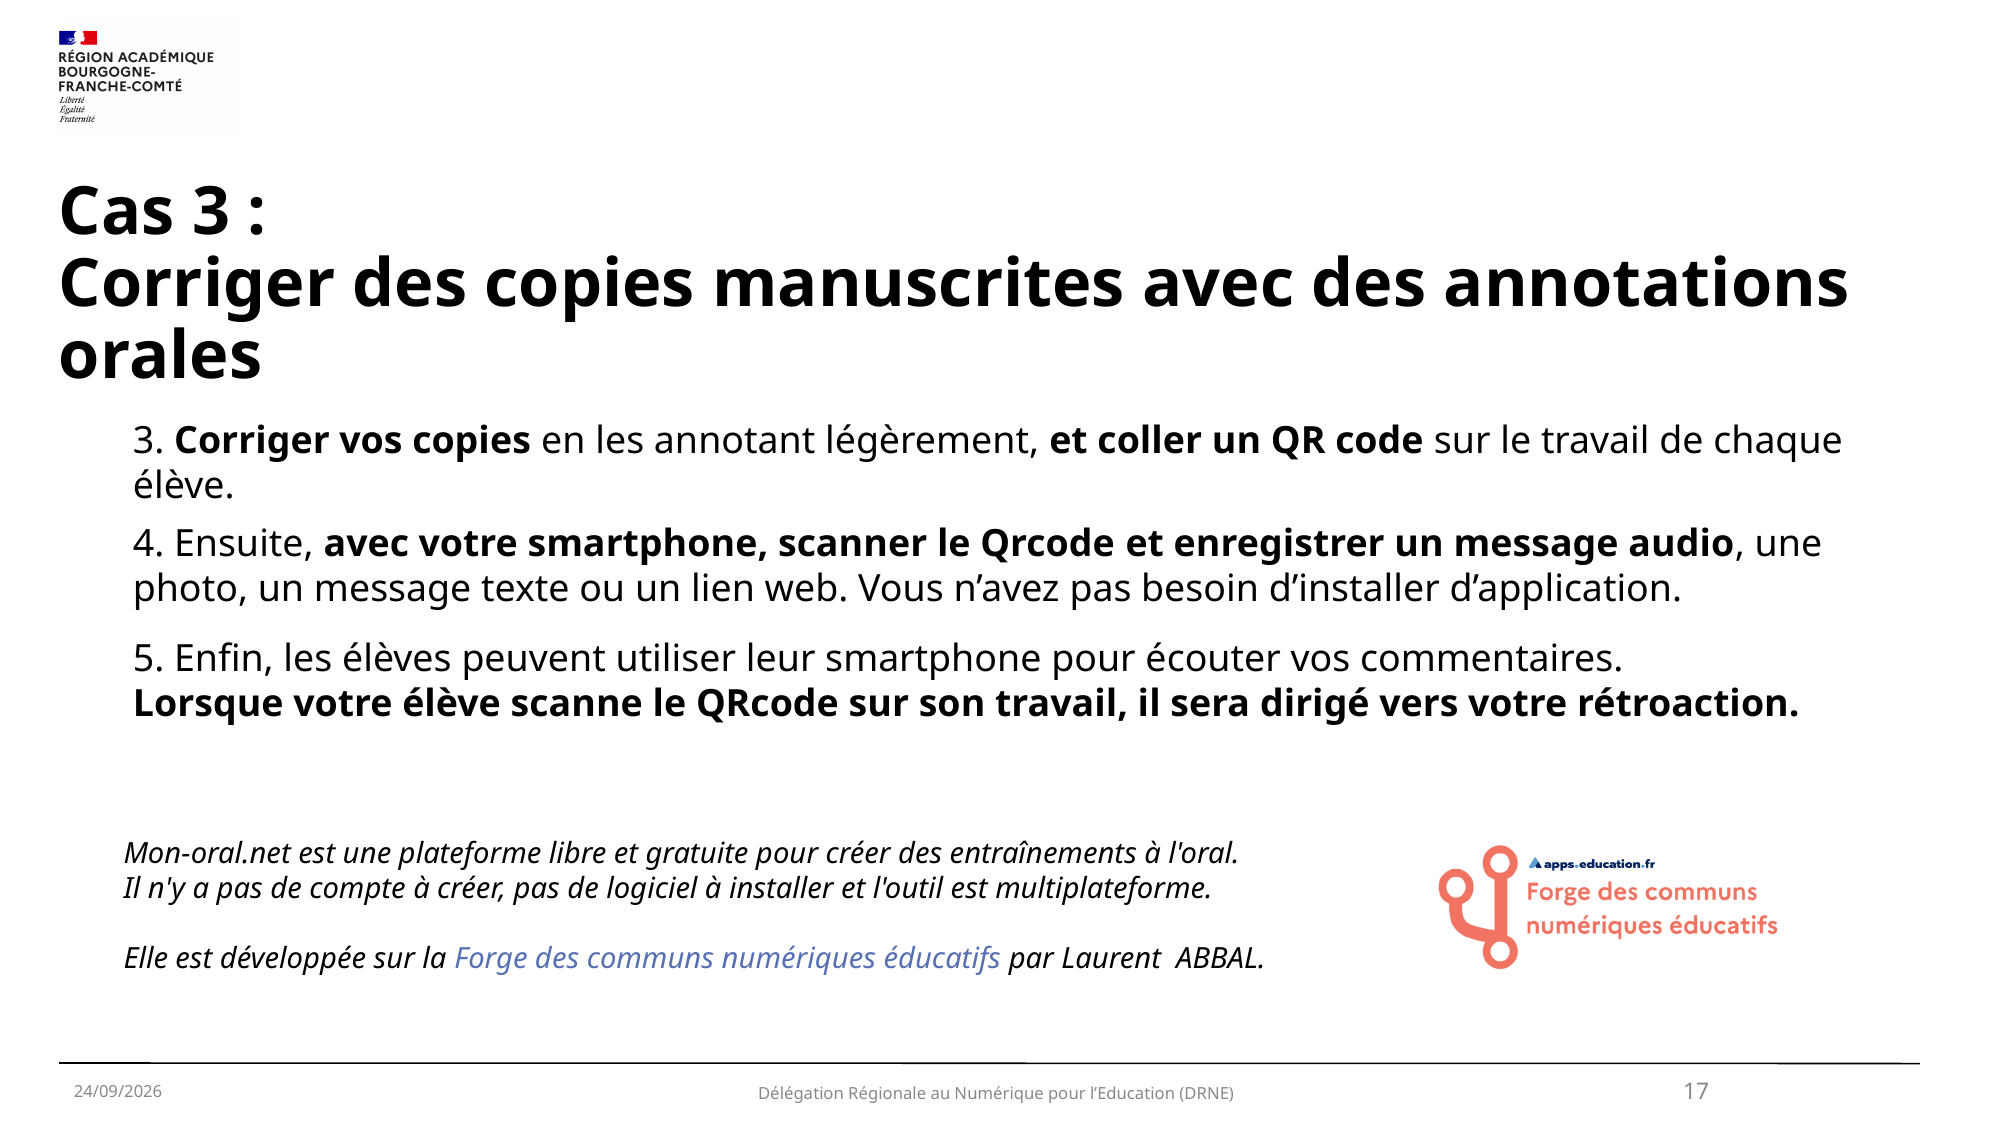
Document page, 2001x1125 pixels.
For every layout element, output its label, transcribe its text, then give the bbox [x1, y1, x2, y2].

title Cas 3 : Corriger des copies manuscrites avec des annotations orales [59, 177, 1919, 325]
text_box 17 [1683, 1062, 1919, 1122]
picture [1417, 806, 1800, 1022]
text_box 29/10/2024 [59, 1062, 295, 1122]
text_box Délégation Régionale au Numérique pour l’Education (DRNE) [546, 1063, 1432, 1123]
text_box Mon-oral.net est une plateforme libre et gratuite pour créer des entraînements à l'oral. Il n'y a pas de compte à créer, pas de logiciel à installer et l'outil est multiplateforme. Elle est développée sur la Forge des communs numériques éducatifs par Laurent ABBAL. [109, 827, 1388, 1004]
text_box 3. Corriger vos copies en les annotant légèrement, et coller un QR code sur le travail de chaque élève. 4. Ensuite, avec votre smartphone, scanner le Qrcode et enregistrer un message audio, une photo, un message texte ou un lien web. Vous n’avez pas besoin d’installer d’application. 5. Enfin, les élèves peuvent utiliser leur smartphone pour écouter vos commentaires. Lorsque votre élève scanne le QRcode sur son travail, il sera dirigé vers votre rétroaction. [118, 409, 1890, 856]
